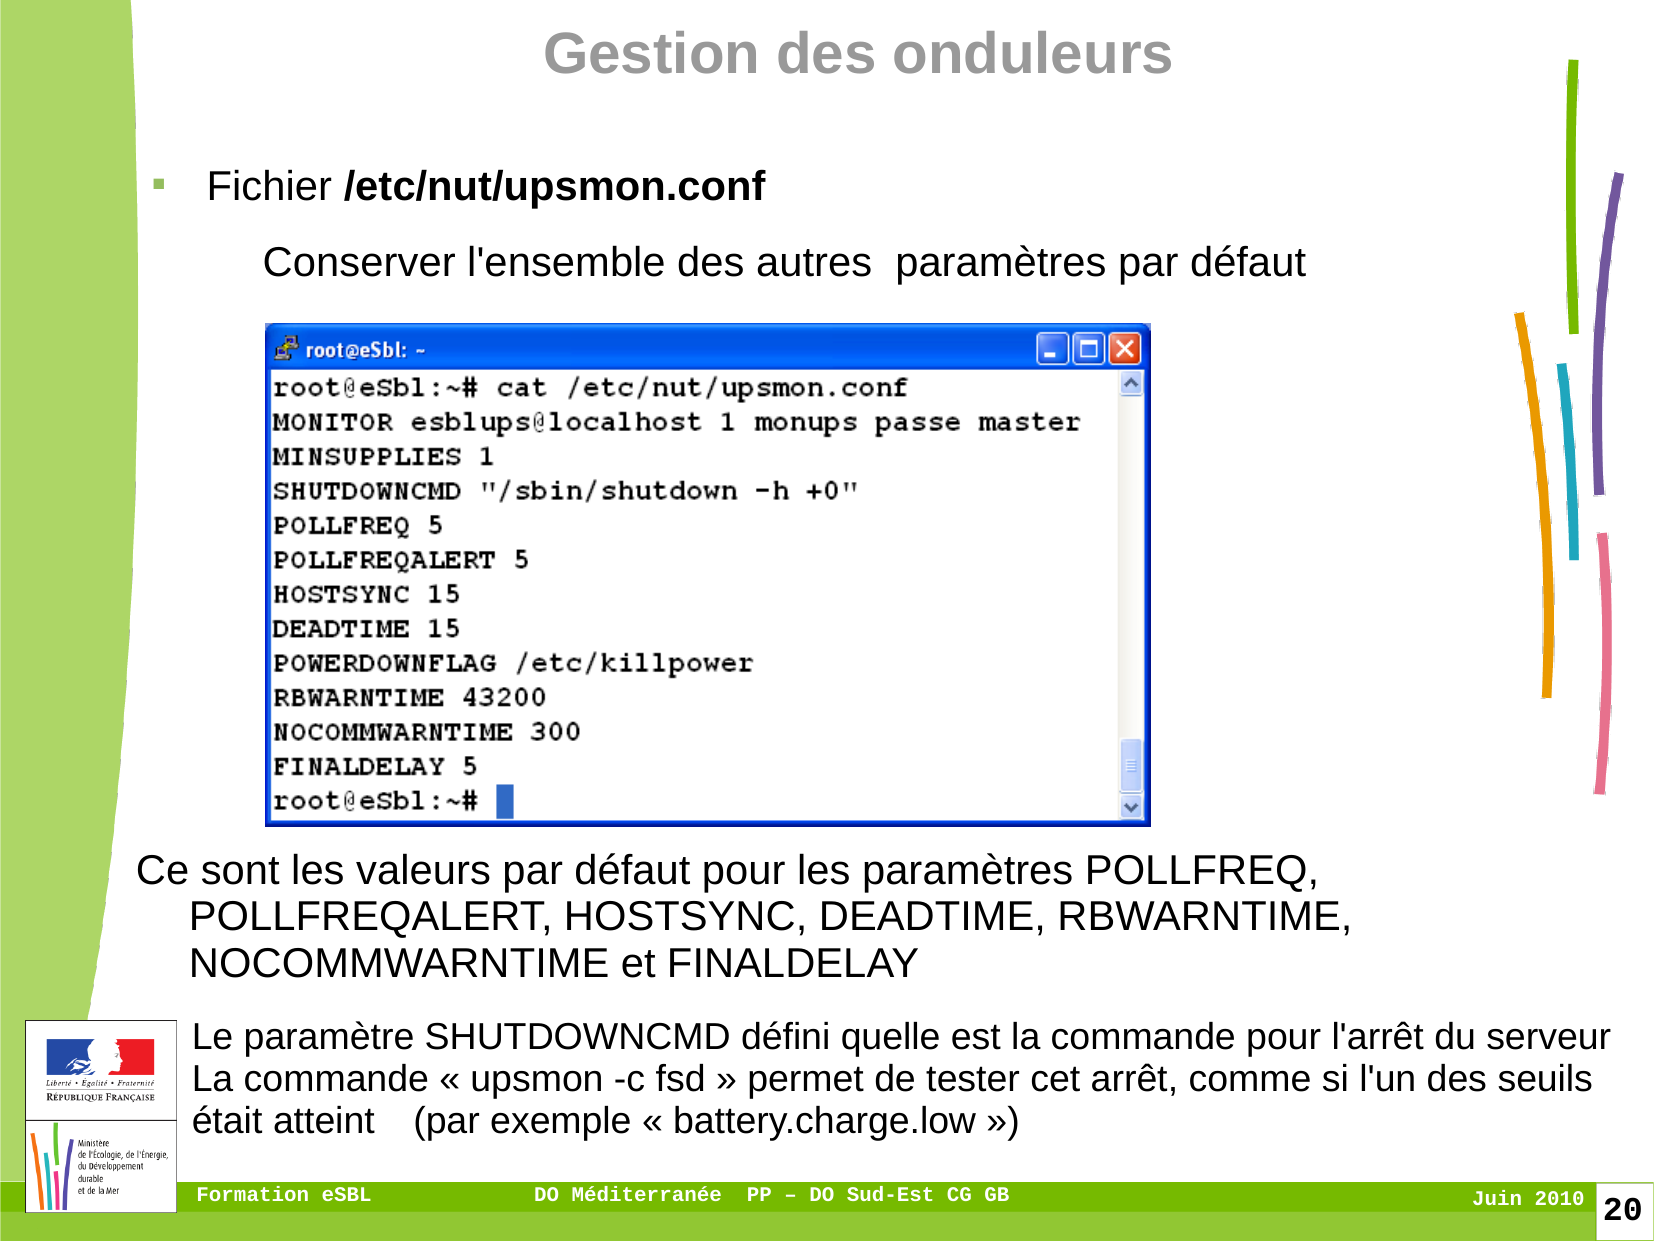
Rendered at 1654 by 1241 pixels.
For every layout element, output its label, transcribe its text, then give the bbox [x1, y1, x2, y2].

title Gestion des onduleurs [152, 20, 1566, 151]
list Fichier /etc/nut/upsmon.conf Conserver l'ensemble des autres paramètres par défaut Ce sont les valeurs par défaut pour les paramètres POLLFREQ, POLLFREQALERT, HOSTSYNC, DEADTIME, RBWARNTIME, NOCOMMWARNTIME et FINALDELAY Le paramètre SHUTDOWNCMD défini quelle est la commande pour l'arrêt du serveur La commande « upsmon -c fsd » permet de tester cet arrêt, comme si l'un des seuils était atteint (par exemple « battery.charge.low ») [118, 162, 1625, 1182]
picture [0, 0, 1654, 1241]
